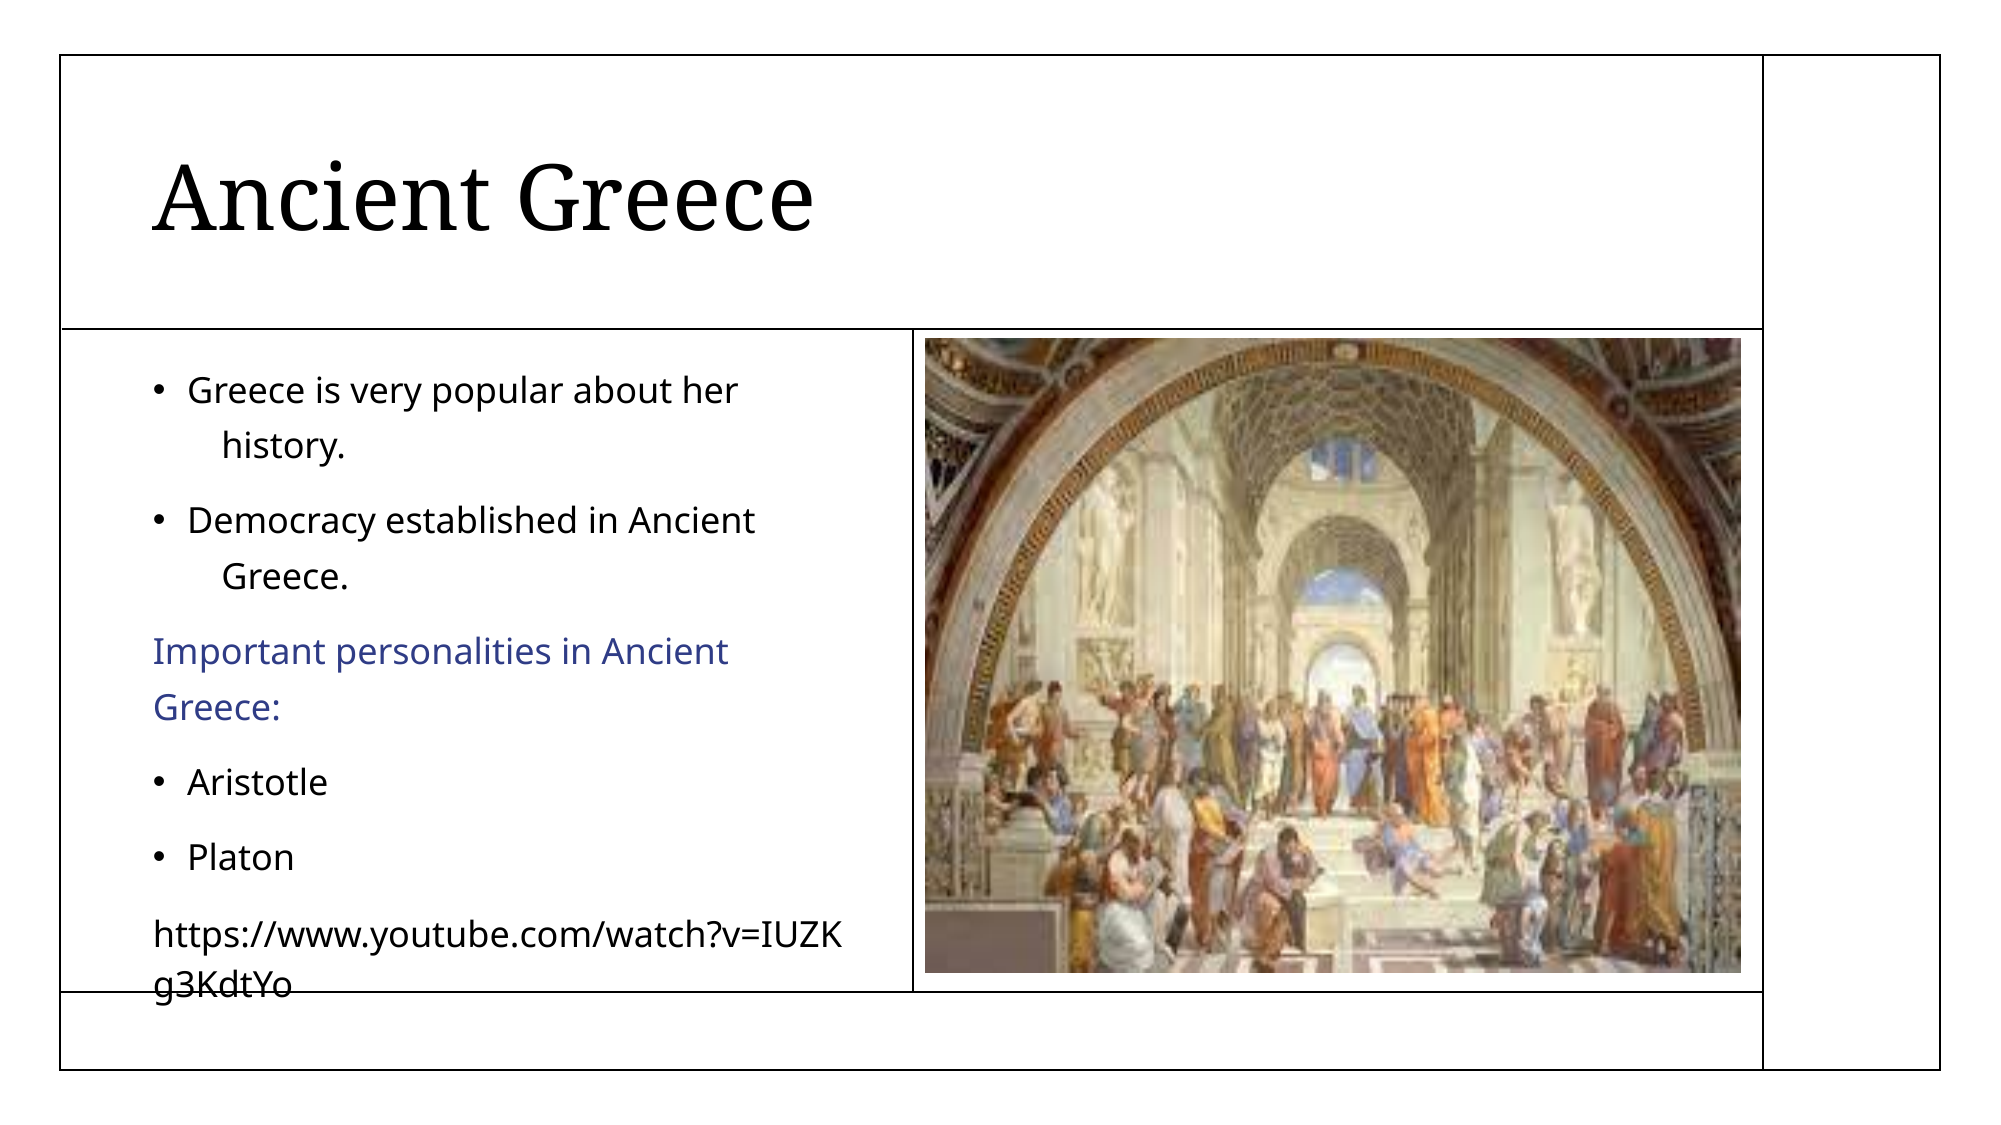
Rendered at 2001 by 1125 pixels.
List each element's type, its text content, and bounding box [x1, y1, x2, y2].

title Ancient Greece [138, 91, 1687, 309]
picture [925, 338, 1741, 973]
list Greece is very popular about her history. Democracy established in Ancient Greece. Important personalities in Ancient Greece: Aristotle Platon https://www.youtube.com/watch?v=IUZKg3KdtYo [138, 346, 867, 973]
